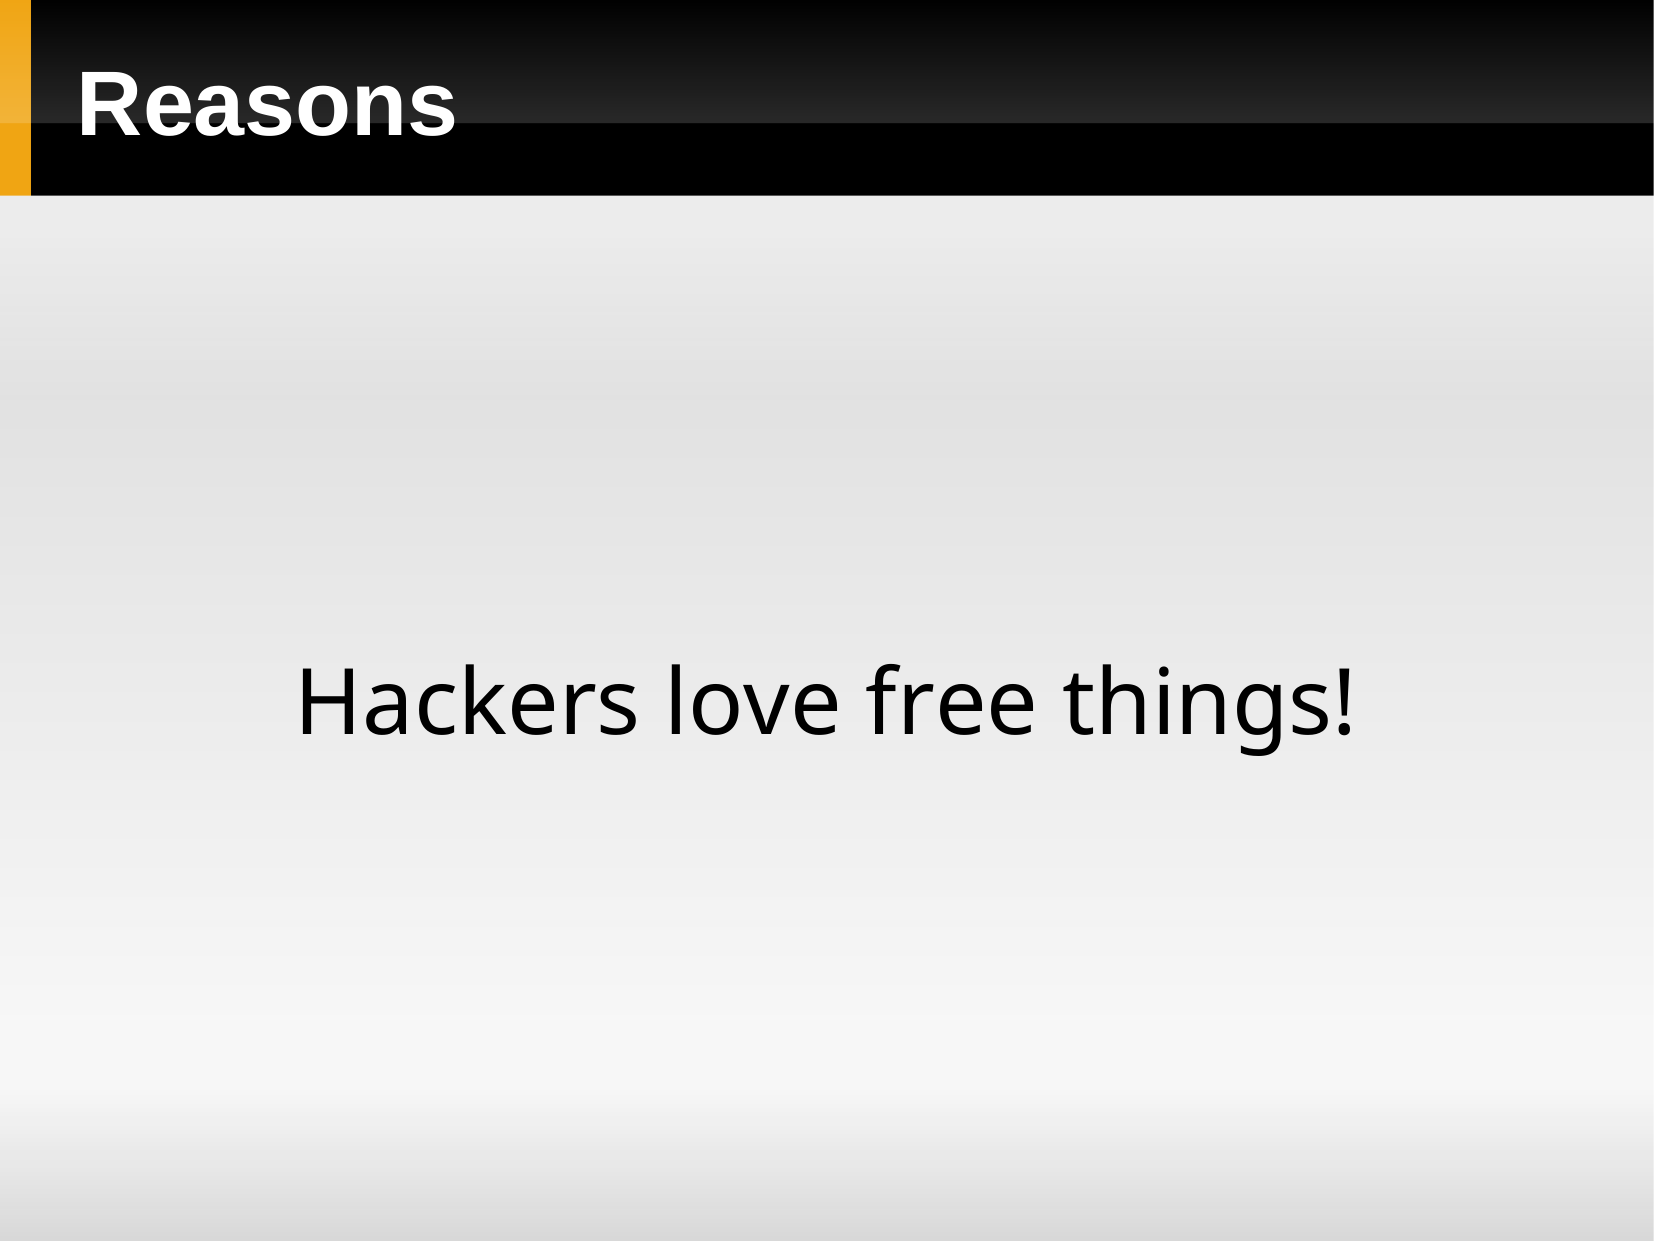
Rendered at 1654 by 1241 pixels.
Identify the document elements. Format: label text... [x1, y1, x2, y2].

subtitle Hackers love free things! [82, 290, 1571, 1109]
picture [0, 0, 1654, 1241]
title Reasons [76, 7, 1565, 200]
